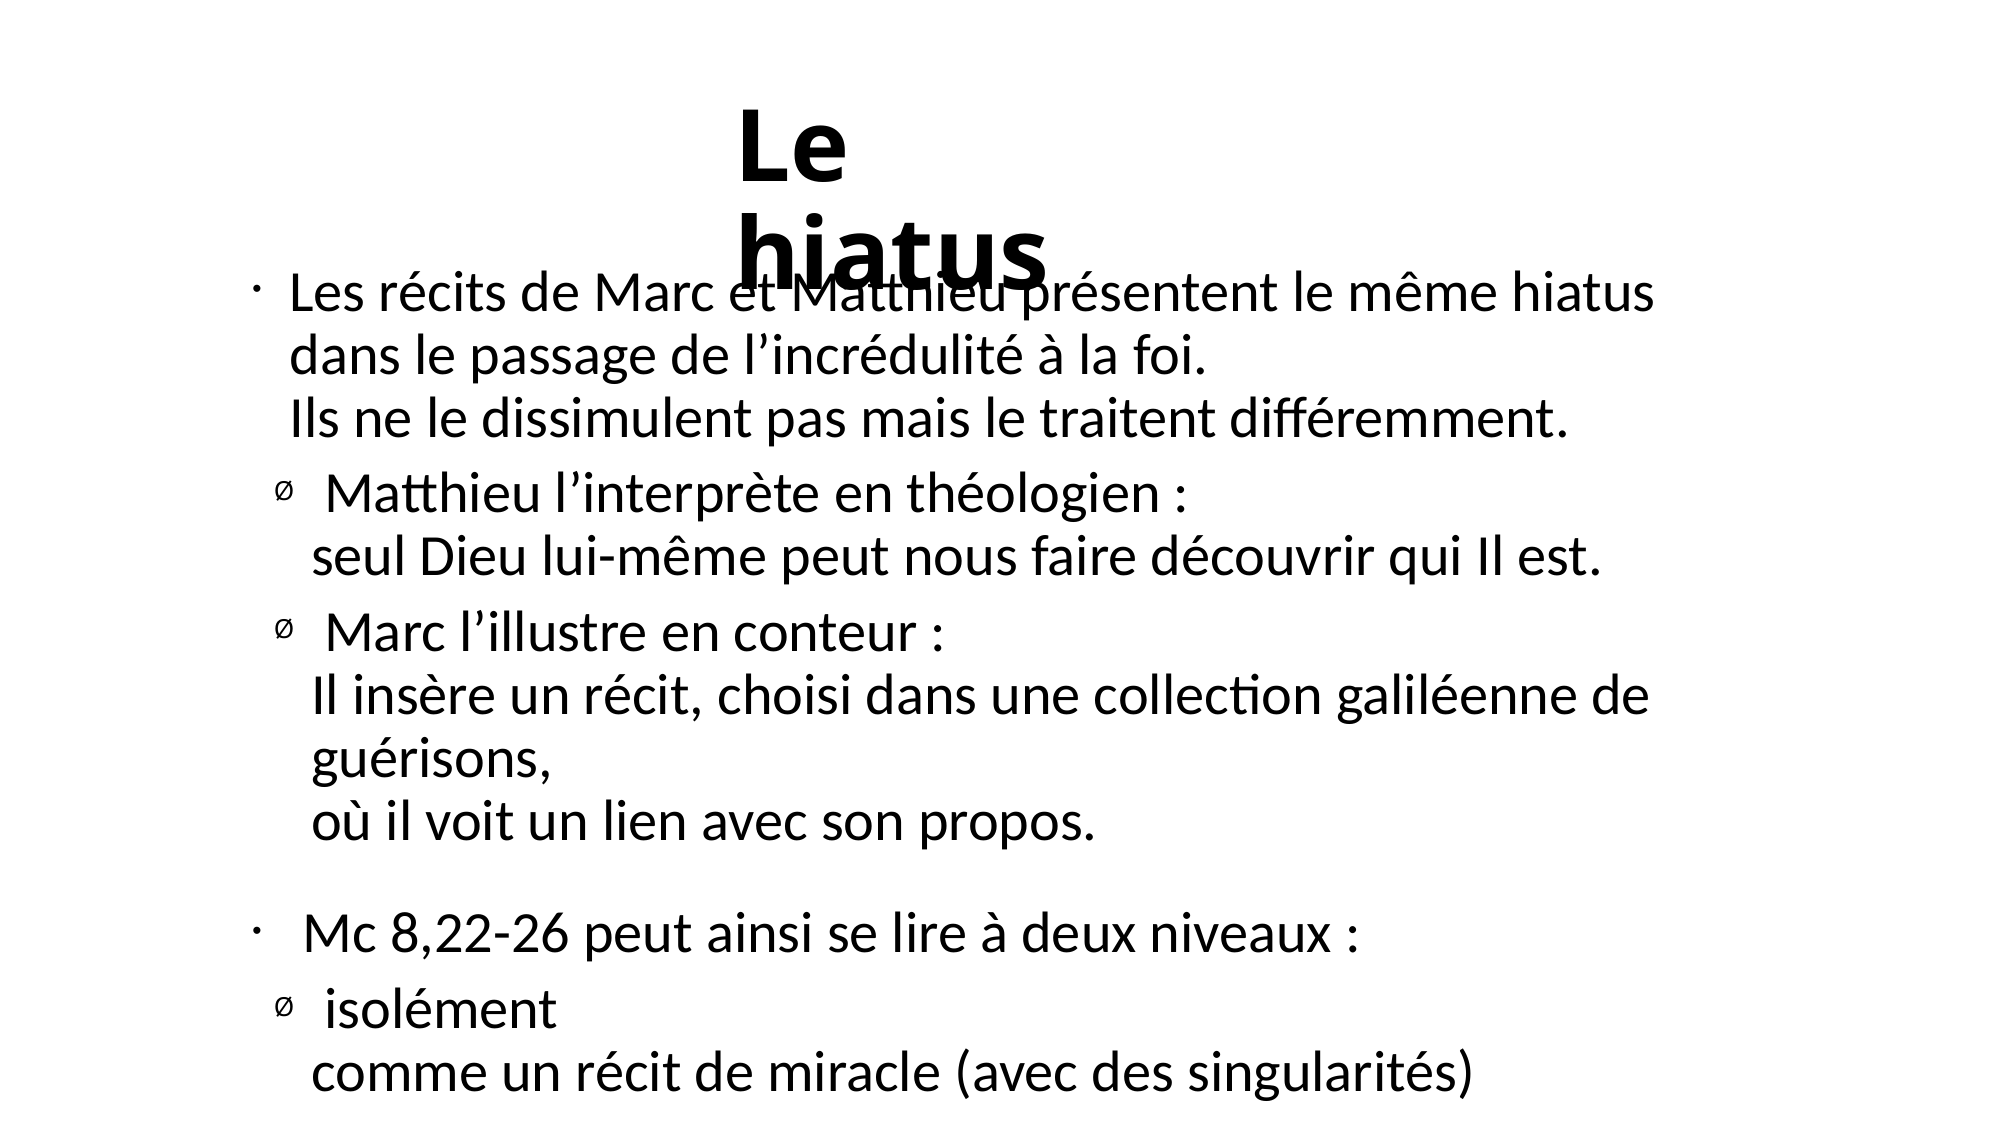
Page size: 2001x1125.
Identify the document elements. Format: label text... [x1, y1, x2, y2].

list Les récits de Marc et Matthieu présentent le même hiatus dans le passage de l’incrédulité à la foi. Ils ne le dissimulent pas mais le traitent différemment. Matthieu l’interprète en théologien : seul Dieu lui-même peut nous faire découvrir qui Il est. Marc l’illustre en conteur : Il insère un récit, choisi dans une collection galiléenne de guérisons, où il voit un lien avec son propos. Mc 8,22-26 peut ainsi se lire à deux niveaux : isolément comme un récit de miracle (avec des singularités) dans son contexte comme une parabole en acte (illustrant le franchissement d’une étape dans un parcours de foi). [237, 253, 1735, 1007]
title Le hiatus [719, 88, 1177, 196]
